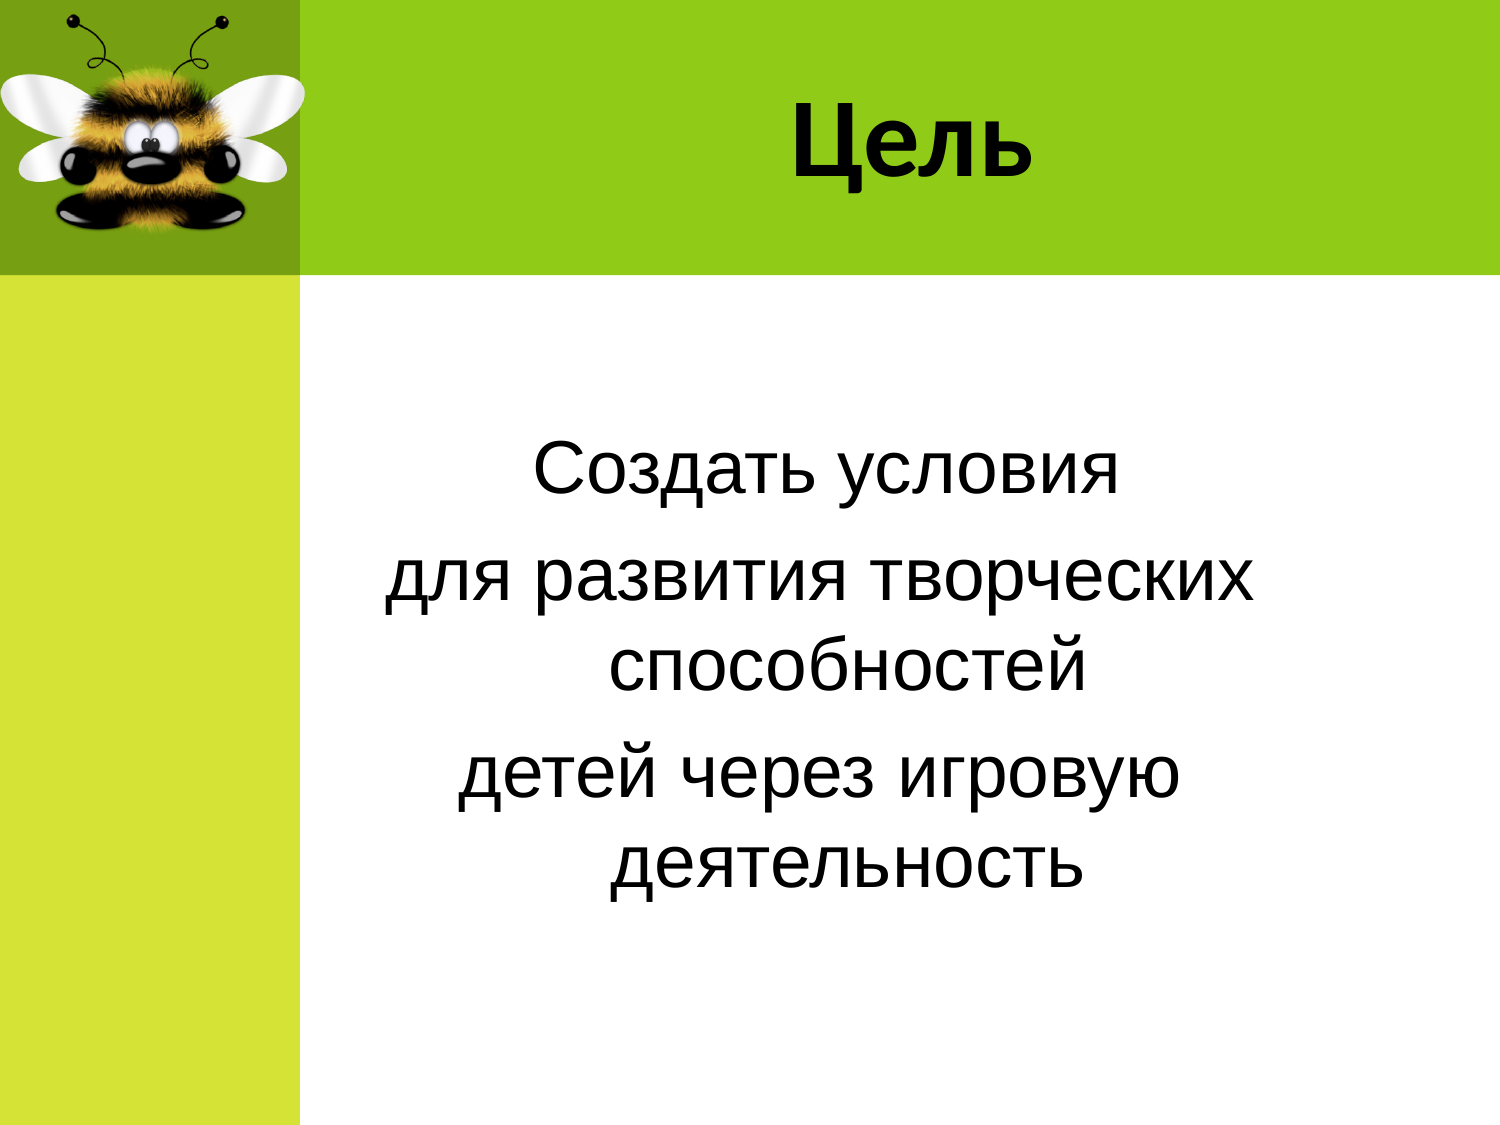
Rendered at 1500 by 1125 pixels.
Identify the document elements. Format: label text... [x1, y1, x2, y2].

title Цель [399, 63, 1425, 199]
text_box Создать условия для развития творческих способностей детей через игровую деятельность [353, 419, 1288, 873]
picture [0, 14, 305, 239]
